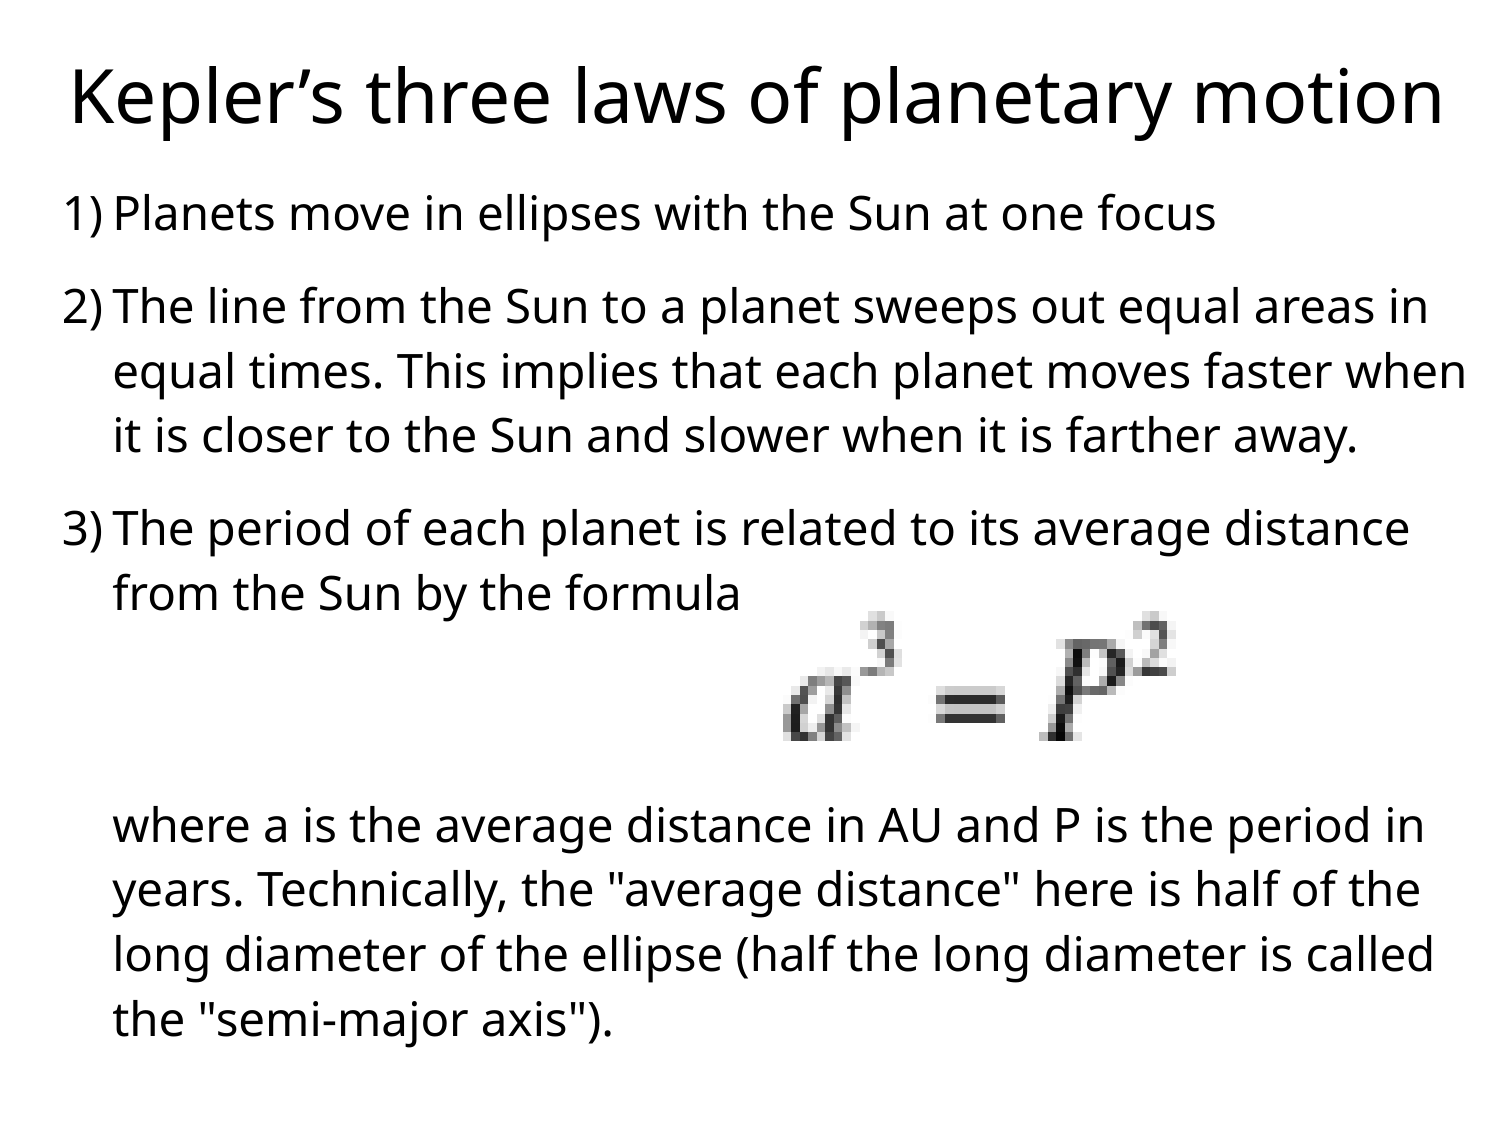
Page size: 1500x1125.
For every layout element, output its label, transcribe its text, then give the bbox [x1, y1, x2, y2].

picture [766, 585, 1186, 763]
title Kepler’s three laws of planetary motion [45, 50, 1471, 139]
list Planets move in ellipses with the Sun at one focus The line from the Sun to a planet sweeps out equal areas in equal times. This implies that each planet moves faster when it is closer to the Sun and slower when it is farther away. The period of each planet is related to its average distance from the Sun by the formula where a is the average distance in AU and P is the period in years. Technically, the "average distance" here is half of the long diameter of the ellipse (half the long diameter is called the "semi-major axis"). [45, 179, 1471, 1081]
